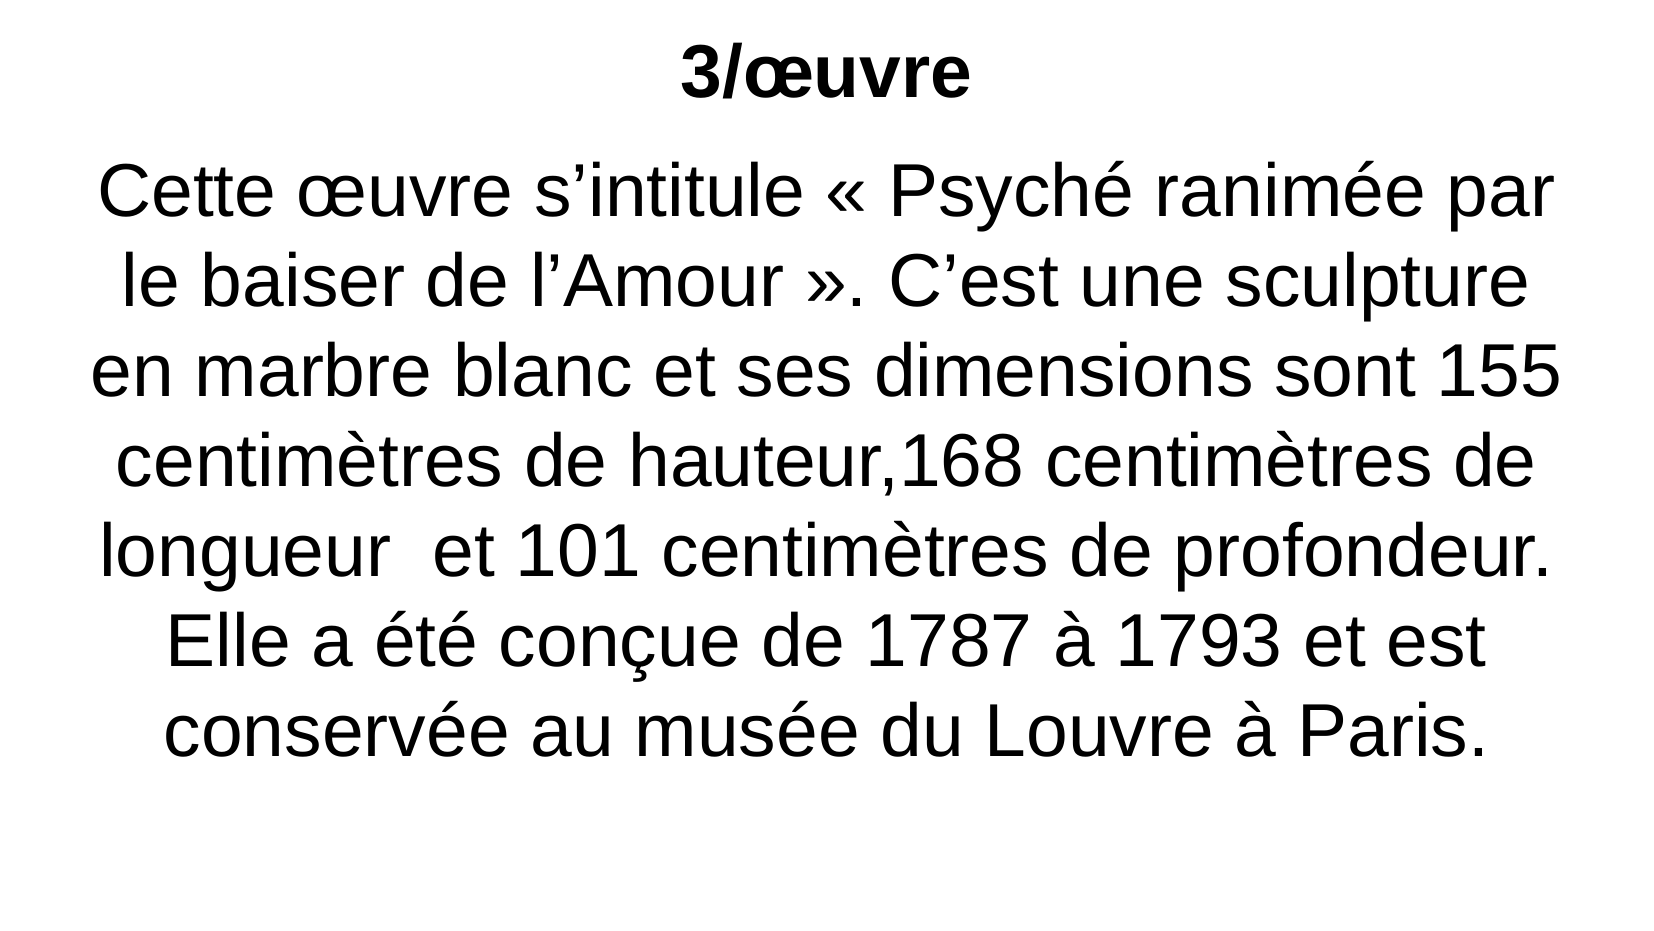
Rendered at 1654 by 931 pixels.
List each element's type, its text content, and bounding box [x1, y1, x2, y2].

subtitle 3/œuvre Cette œuvre s’intitule « Psyché ranimée par le baiser de l’Amour ». C’est une sculpture en marbre blanc et ses dimensions sont 155 centimètres de hauteur,168 centimètres de longueur et 101 centimètres de profondeur. Elle a été conçue de 1787 à 1793 et est conservée au musée du Louvre à Paris. [82, 19, 1571, 776]
